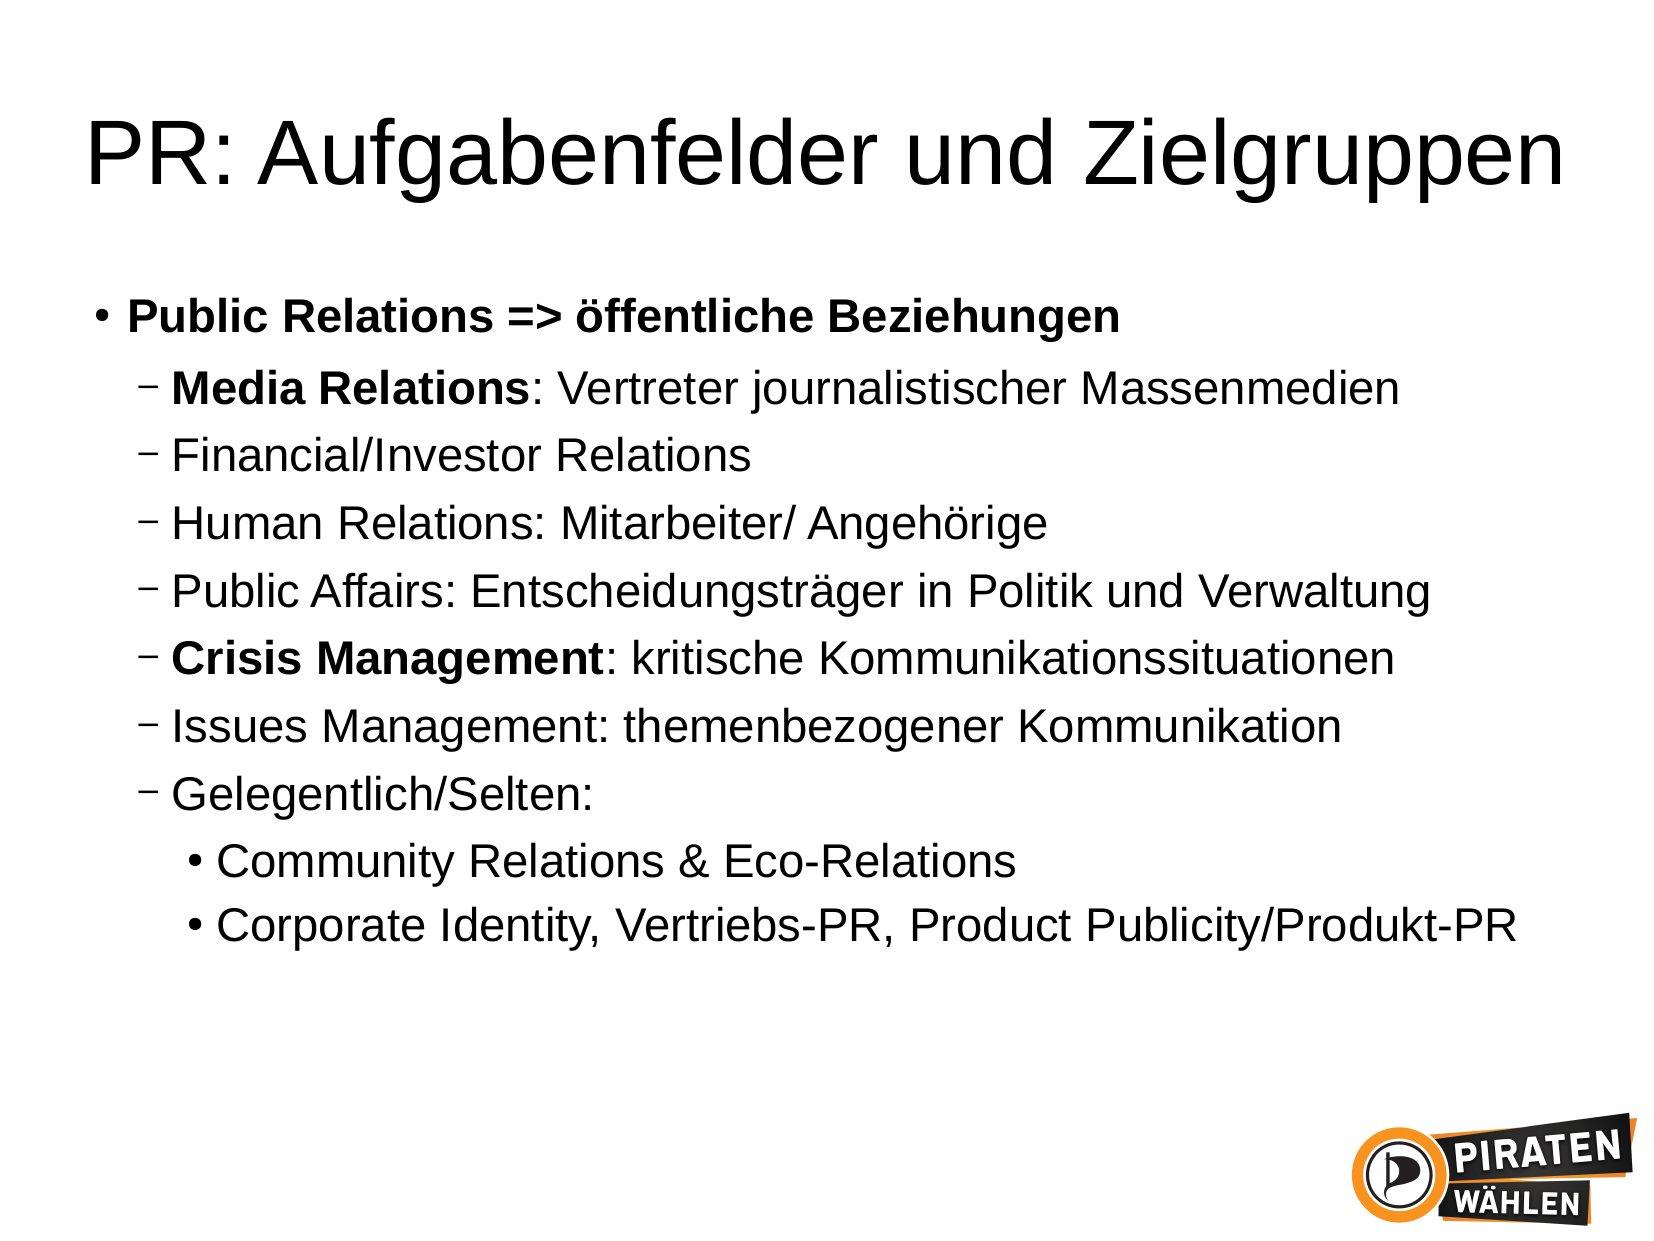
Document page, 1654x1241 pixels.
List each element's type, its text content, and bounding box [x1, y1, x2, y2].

title PR: Aufgabenfelder und Zielgruppen [82, 49, 1571, 257]
picture [1337, 1098, 1654, 1241]
list Public Relations => öffentliche Beziehungen Media Relations: Vertreter journalistischer Massenmedien Financial/Investor Relations Human Relations: Mitarbeiter/ Angehörige Public Affairs: Entscheidungsträger in Politik und Verwaltung Crisis Management: kritische Kommunikationssituationen Issues Management: themenbezogener Kommunikation Gelegentlich/Selten: Community Relations & Eco-Relations Corporate Identity, Vertriebs-PR, Product Publicity/Produkt-PR [82, 290, 1538, 1010]
